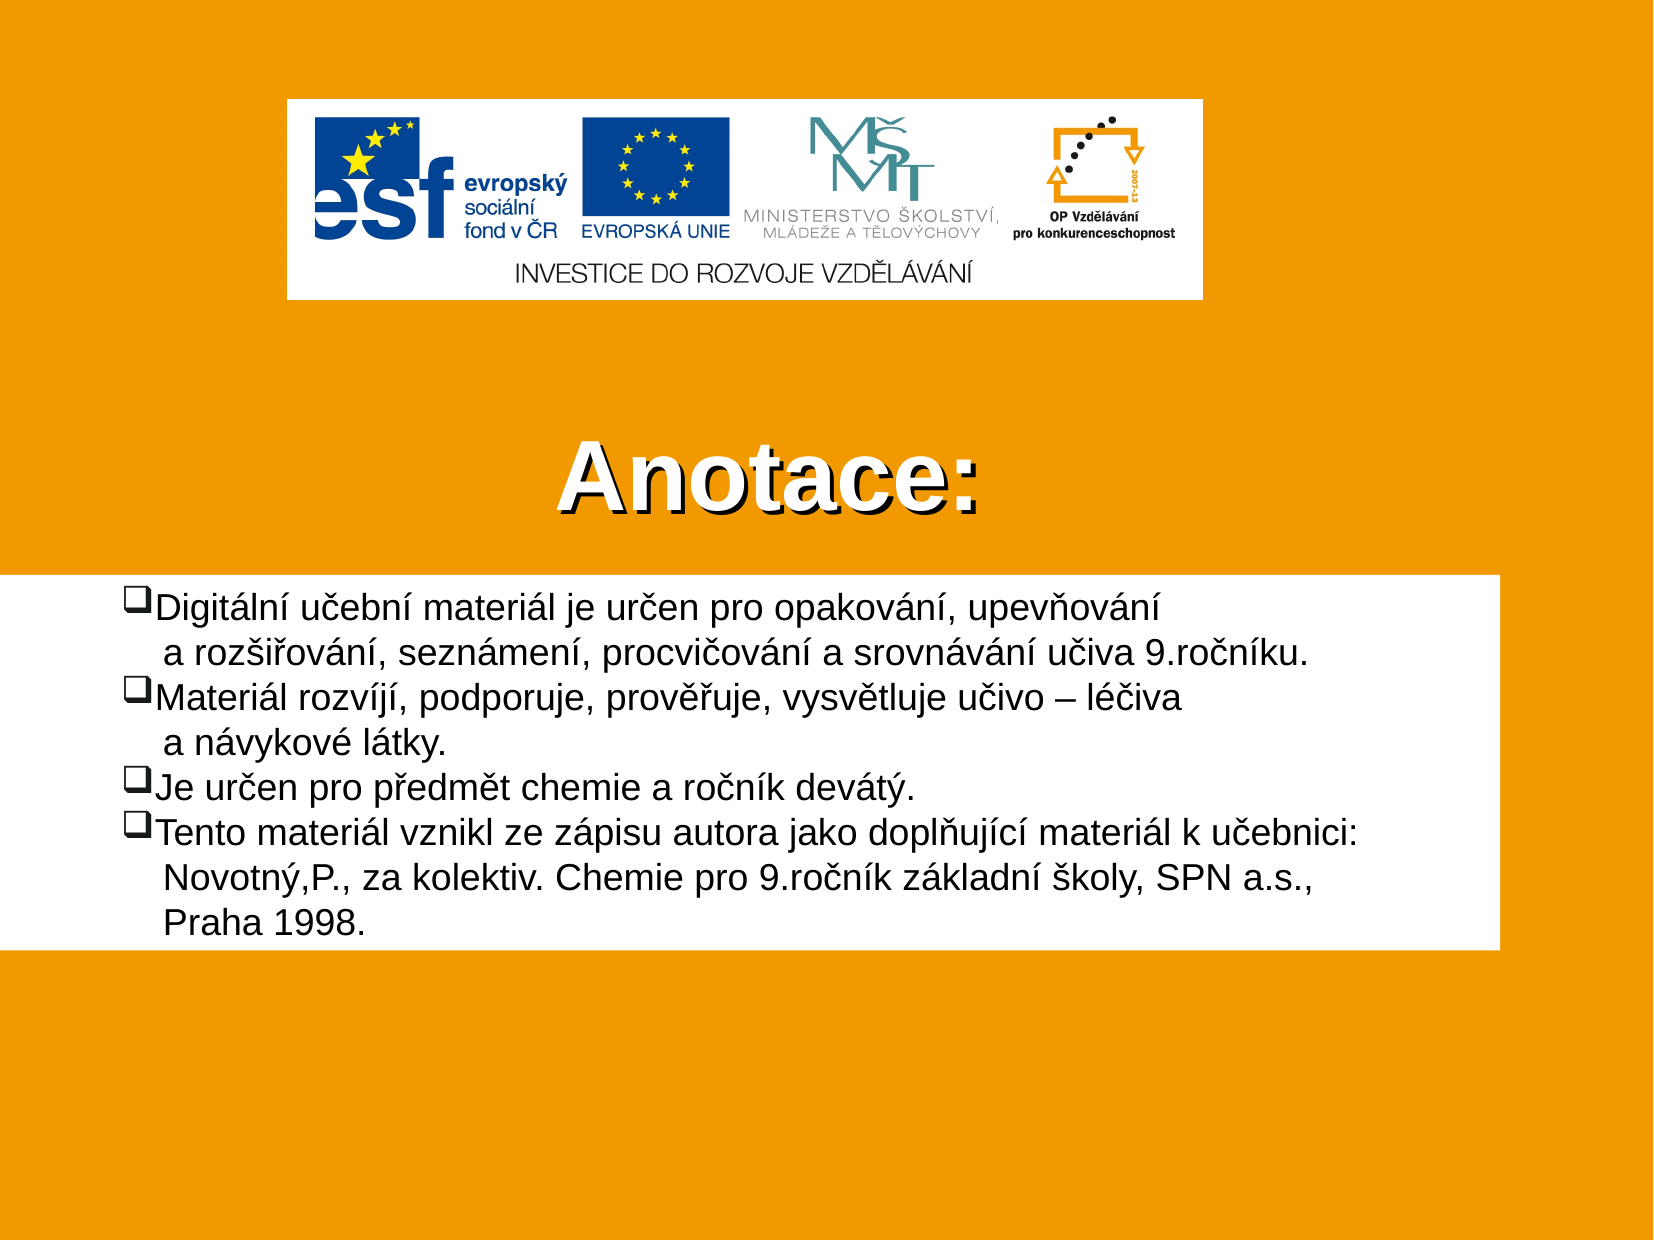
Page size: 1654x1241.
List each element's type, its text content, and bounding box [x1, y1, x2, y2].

text_box Digitální učební materiál je určen pro opakování, upevňování a rozšiřování, seznámení, procvičování a srovnávání učiva 9.ročníku. Materiál rozvíjí, podporuje, prověřuje, vysvětluje učivo – léčiva a návykové látky. Je určen pro předmět chemie a ročník devátý. Tento materiál vznikl ze zápisu autora jako doplňující materiál k učebnici: Novotný,P., za kolektiv. Chemie pro 9.ročník základní školy, SPN a.s., Praha 1998. [0, 574, 1501, 951]
picture [287, 99, 1203, 300]
title Anotace: [112, 349, 1388, 574]
